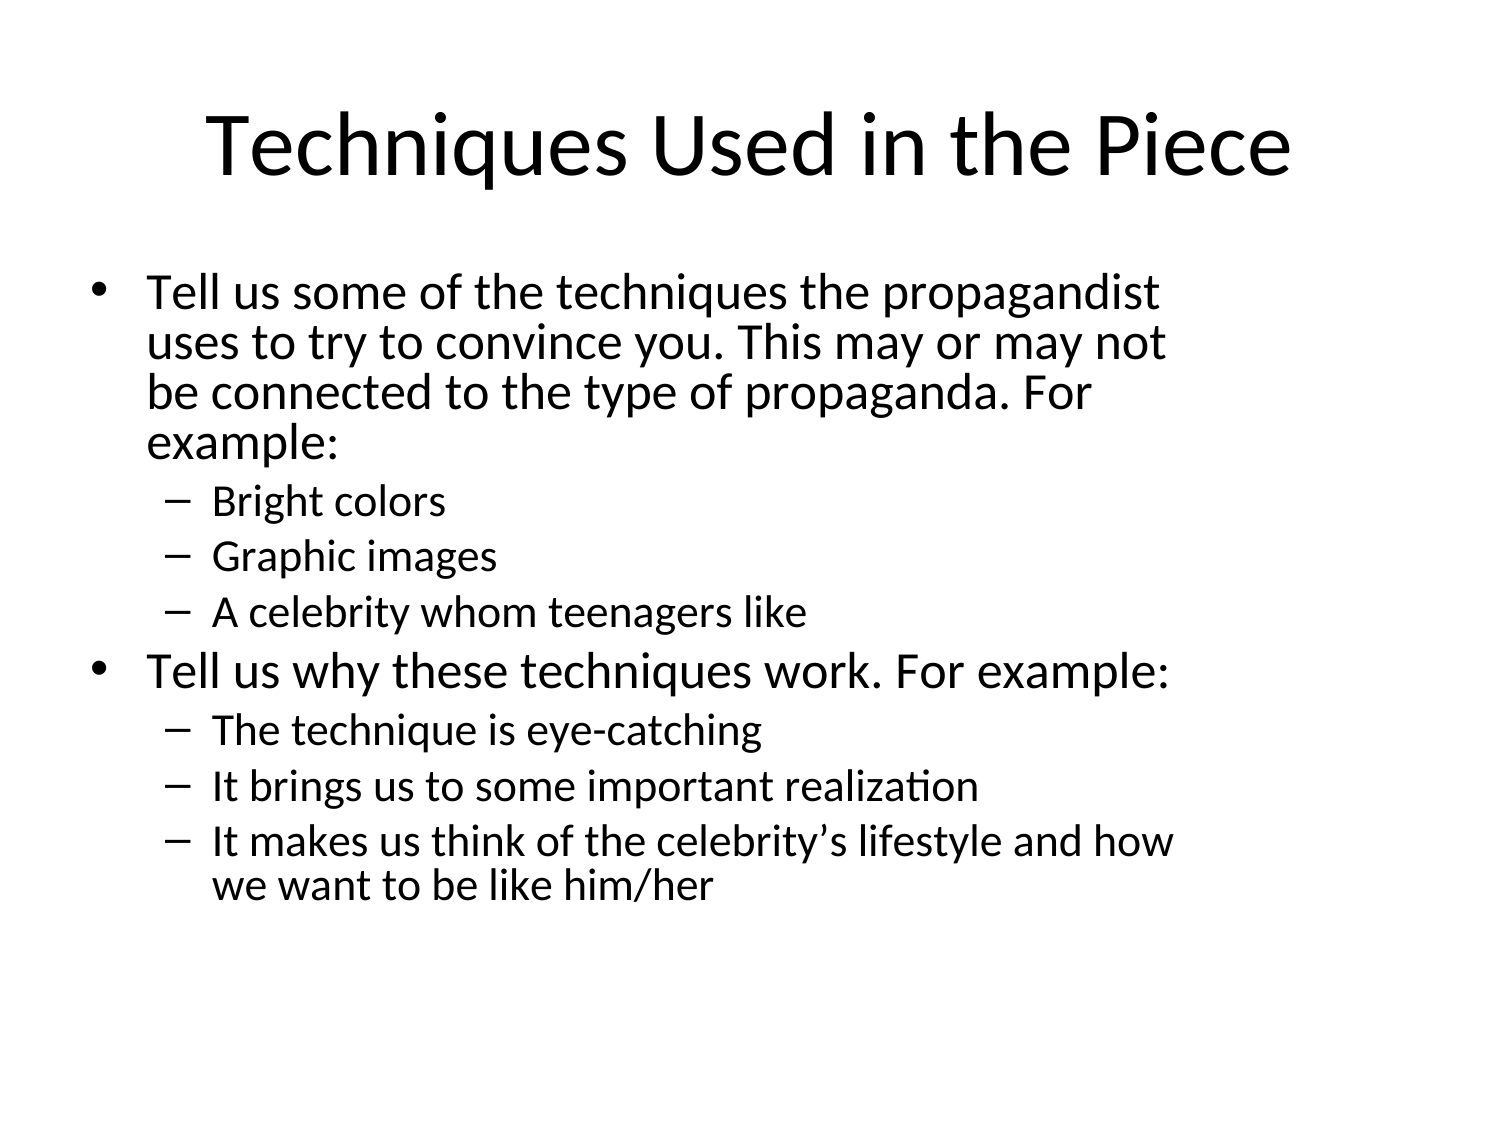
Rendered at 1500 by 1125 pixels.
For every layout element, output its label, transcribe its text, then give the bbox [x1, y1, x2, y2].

list Tell us some of the techniques the propagandist uses to try to convince you. This may or may not be connected to the type of propaganda. For example: Bright colors Graphic images A celebrity whom teenagers like Tell us why these techniques work. For example: The technique is eye-catching It brings us to some important realization It makes us think of the celebrity’s lifestyle and how we want to be like him/her [75, 262, 1237, 1006]
title Techniques Used in the Piece [75, 45, 1426, 233]
